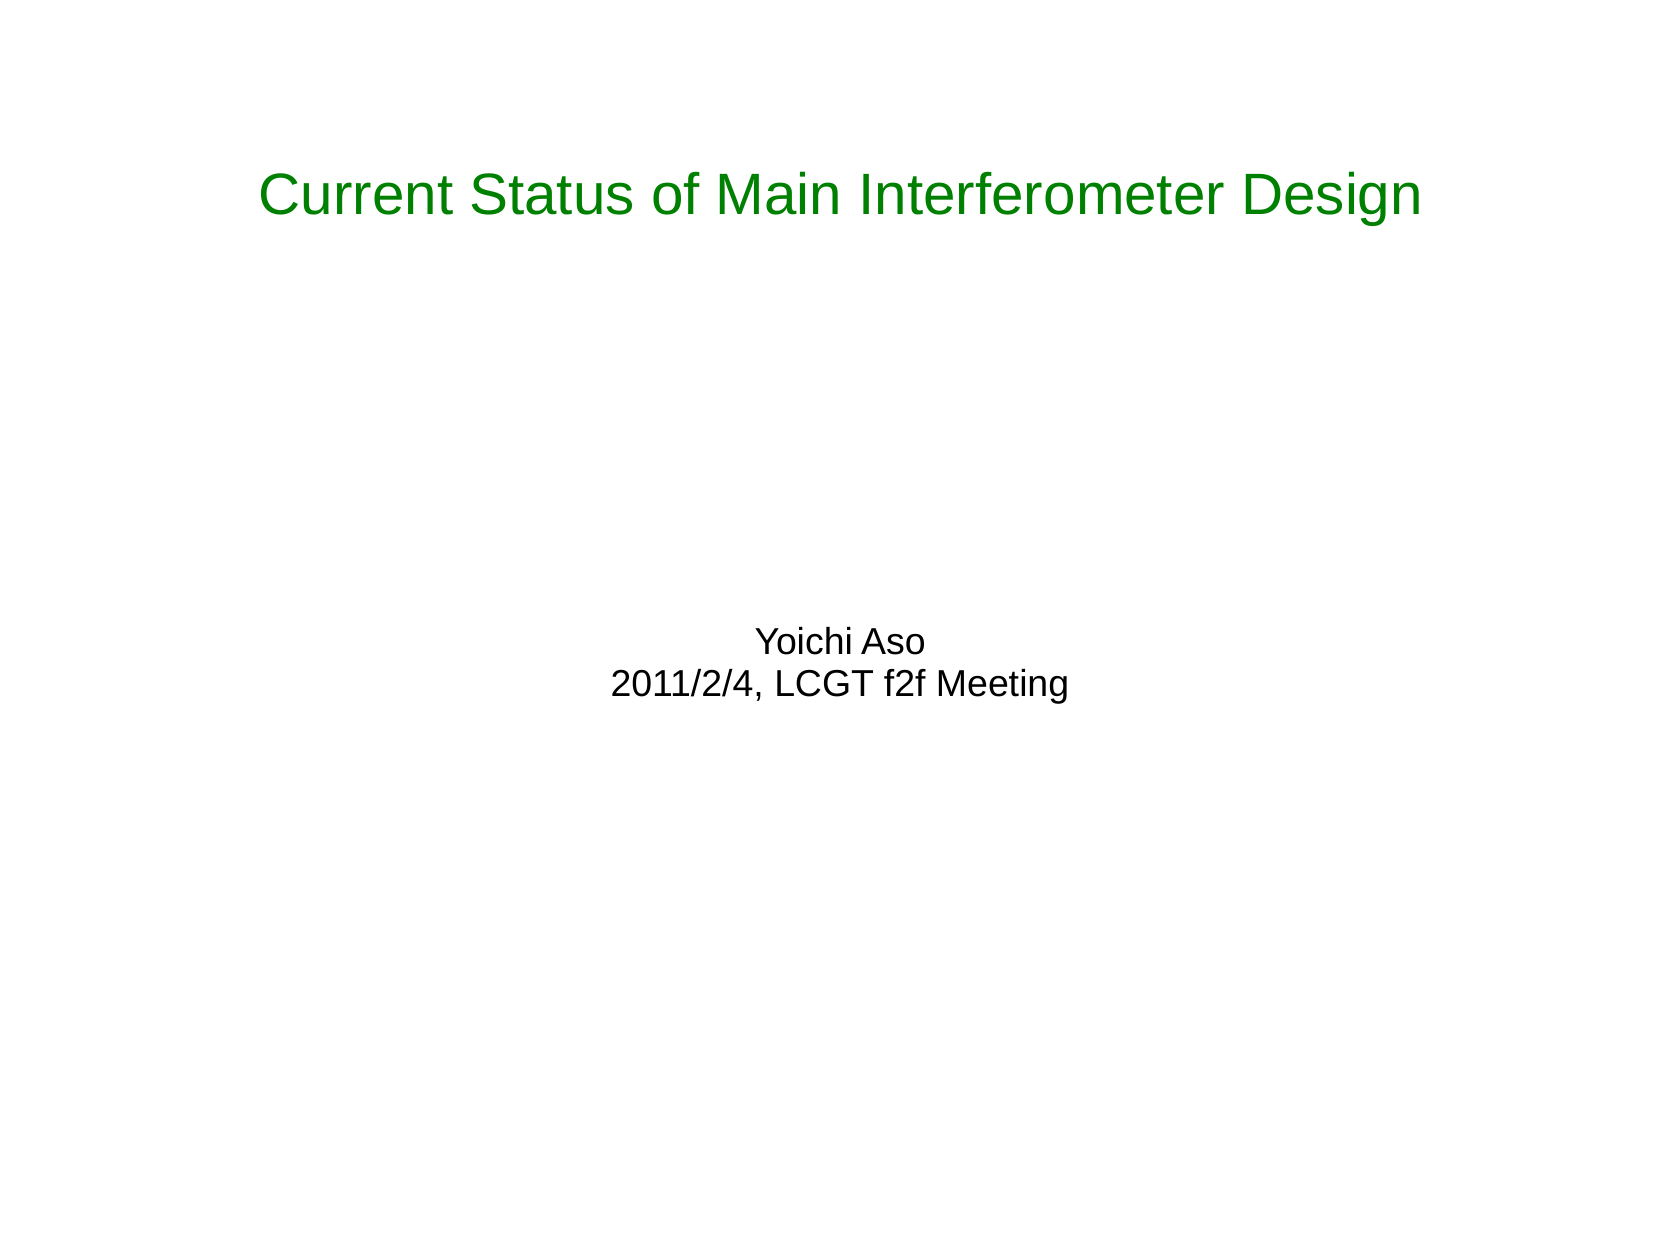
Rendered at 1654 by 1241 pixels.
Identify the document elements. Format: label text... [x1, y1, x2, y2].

text_box Yoichi Aso 2011/2/4, LCGT f2f Meeting [595, 613, 1085, 713]
text_box Current Status of Main Interferometer Design [243, 154, 1440, 238]
